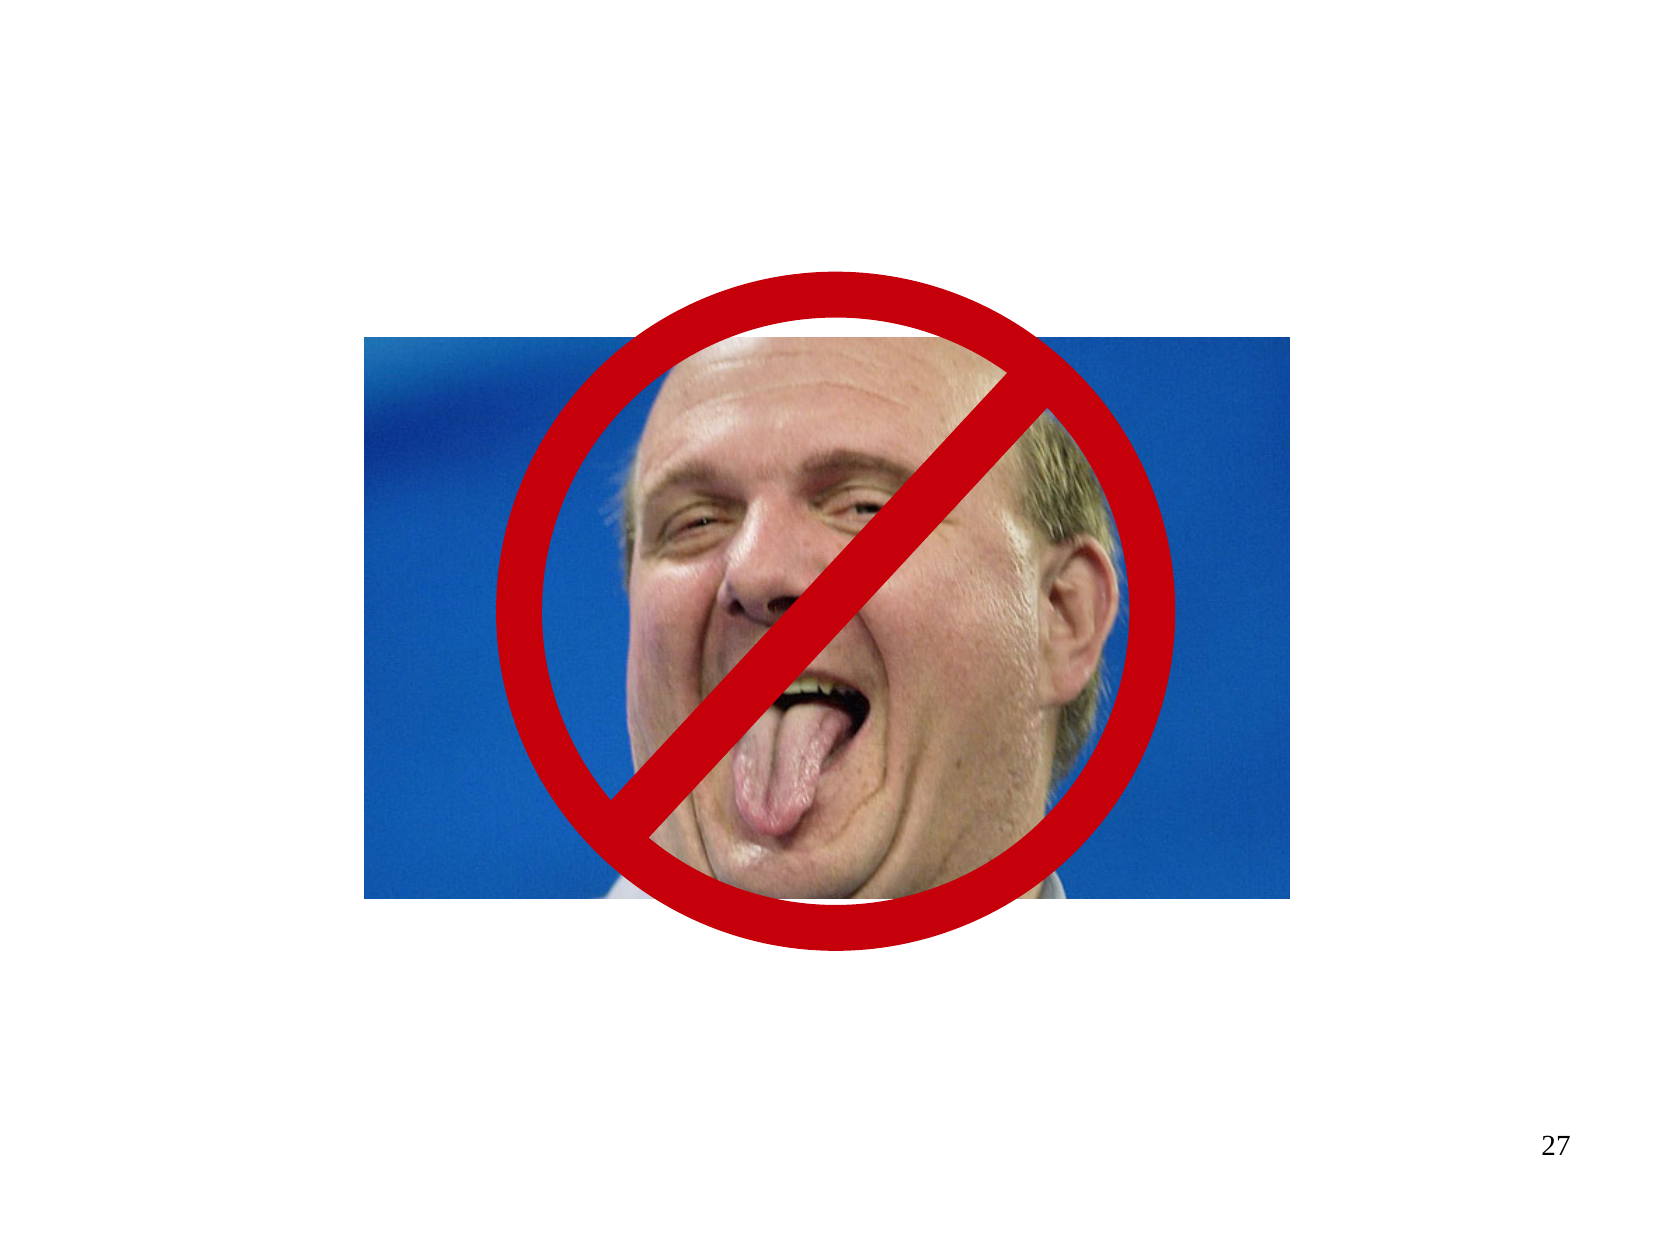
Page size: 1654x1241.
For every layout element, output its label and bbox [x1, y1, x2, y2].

picture [1018, 337, 1290, 899]
text_box [496, 271, 1176, 951]
picture [364, 337, 653, 899]
picture [542, 337, 1006, 799]
picture [650, 409, 1129, 899]
